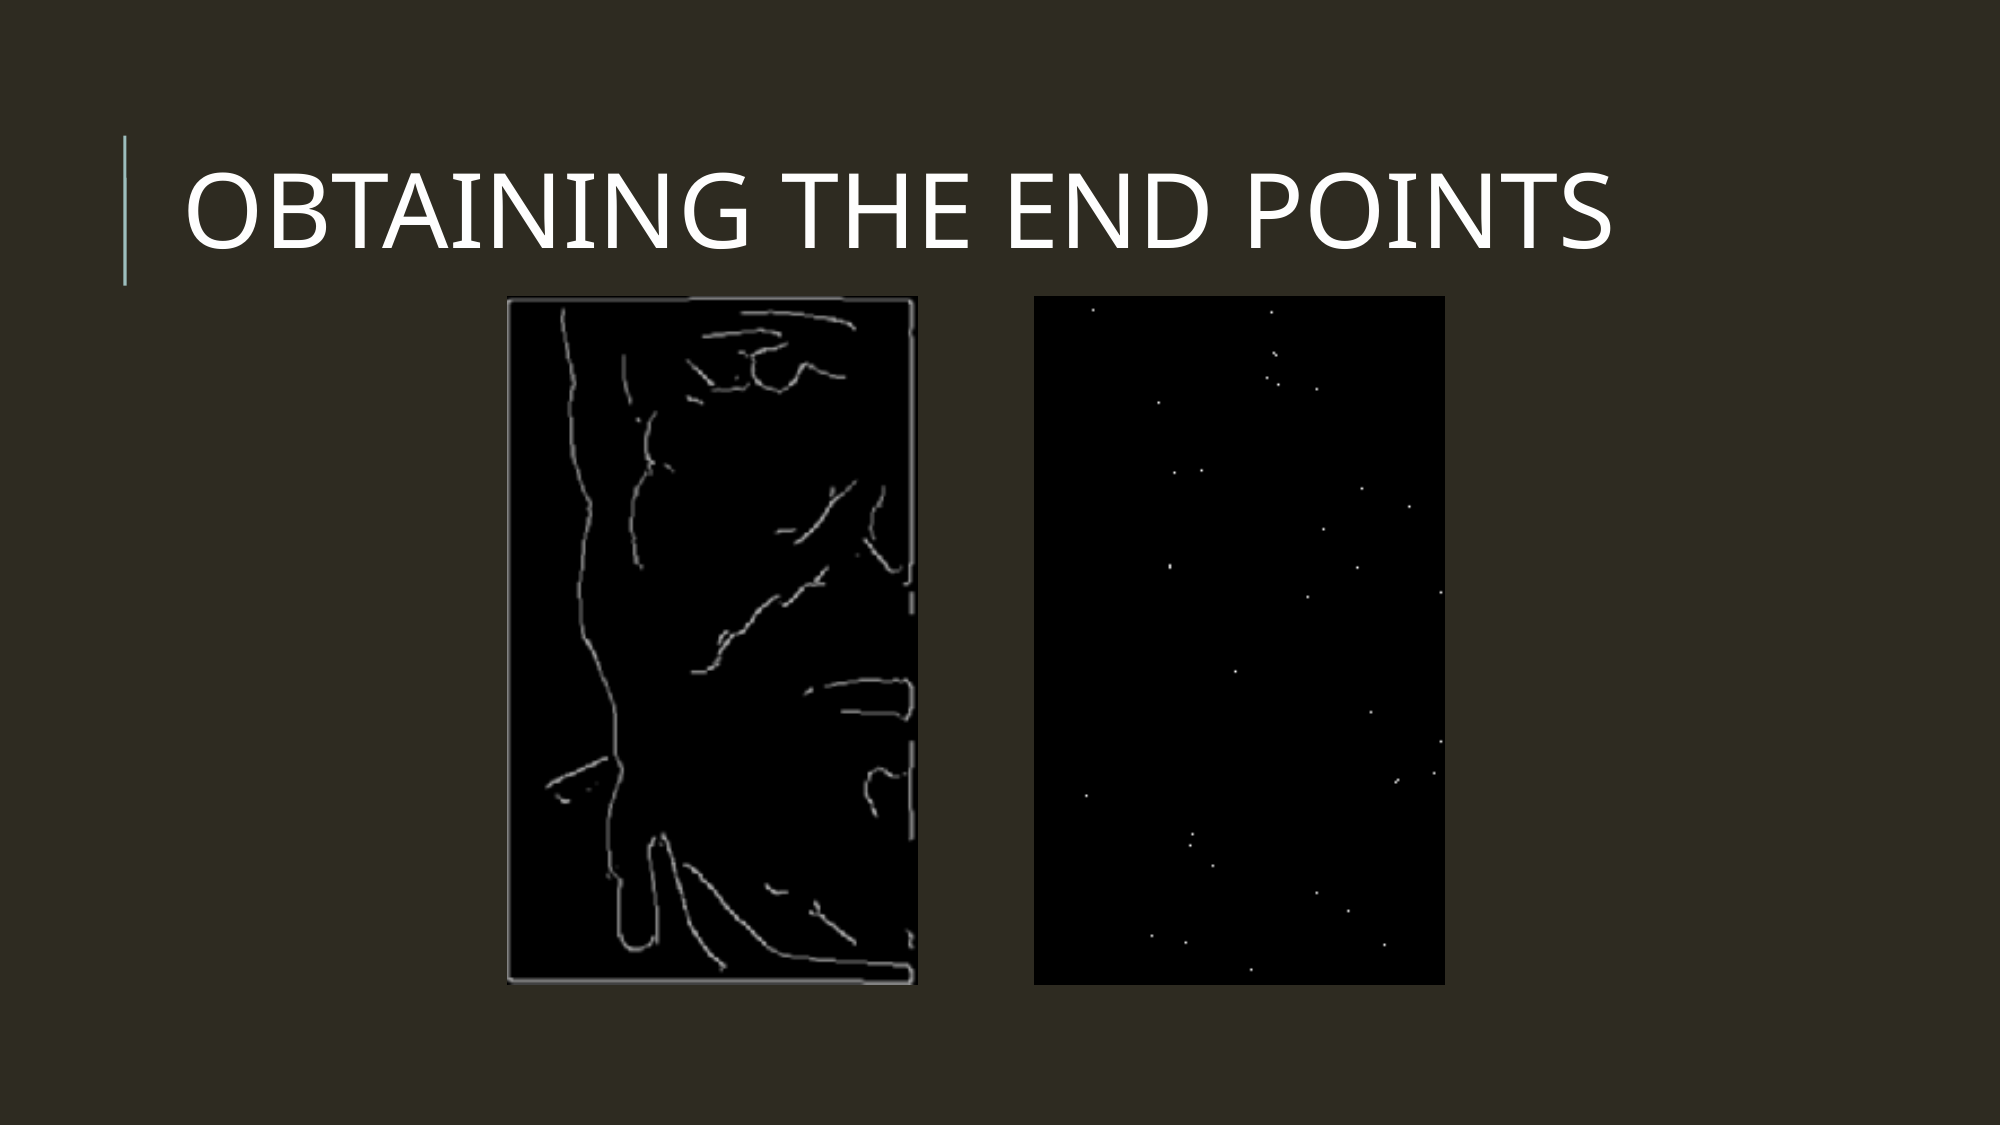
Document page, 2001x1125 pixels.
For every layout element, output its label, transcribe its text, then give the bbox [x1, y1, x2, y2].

picture [507, 296, 918, 986]
title OBTAINING THE END POINTS [168, 96, 1763, 342]
picture [1034, 296, 1445, 986]
